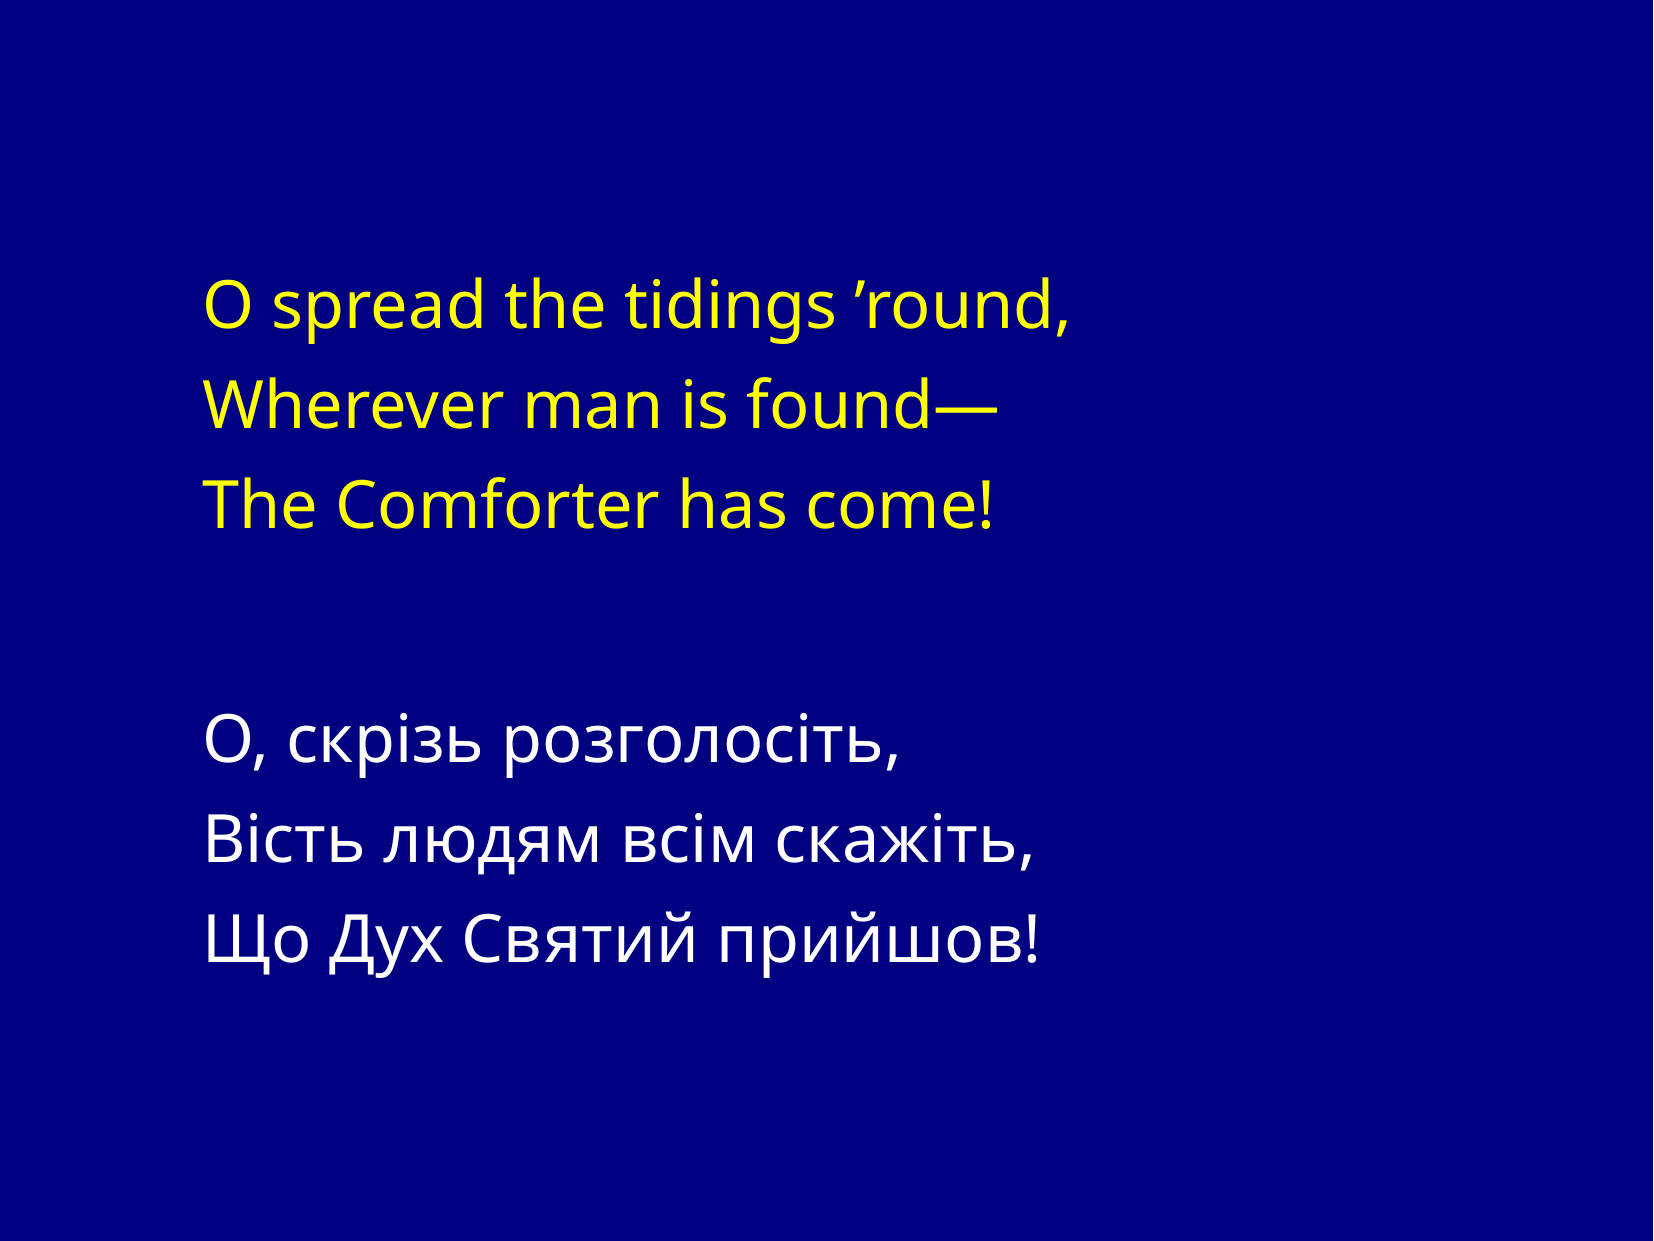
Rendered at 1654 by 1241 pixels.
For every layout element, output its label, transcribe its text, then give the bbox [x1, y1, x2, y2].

text_box О, скрізь розголосіть, Вість людям всім скажіть, Що Дух Святий прийшов! [75, 675, 1576, 1163]
text_box O spread the tidings ’round, Wherever man is found— The Comforter has come! [75, 150, 1576, 638]
